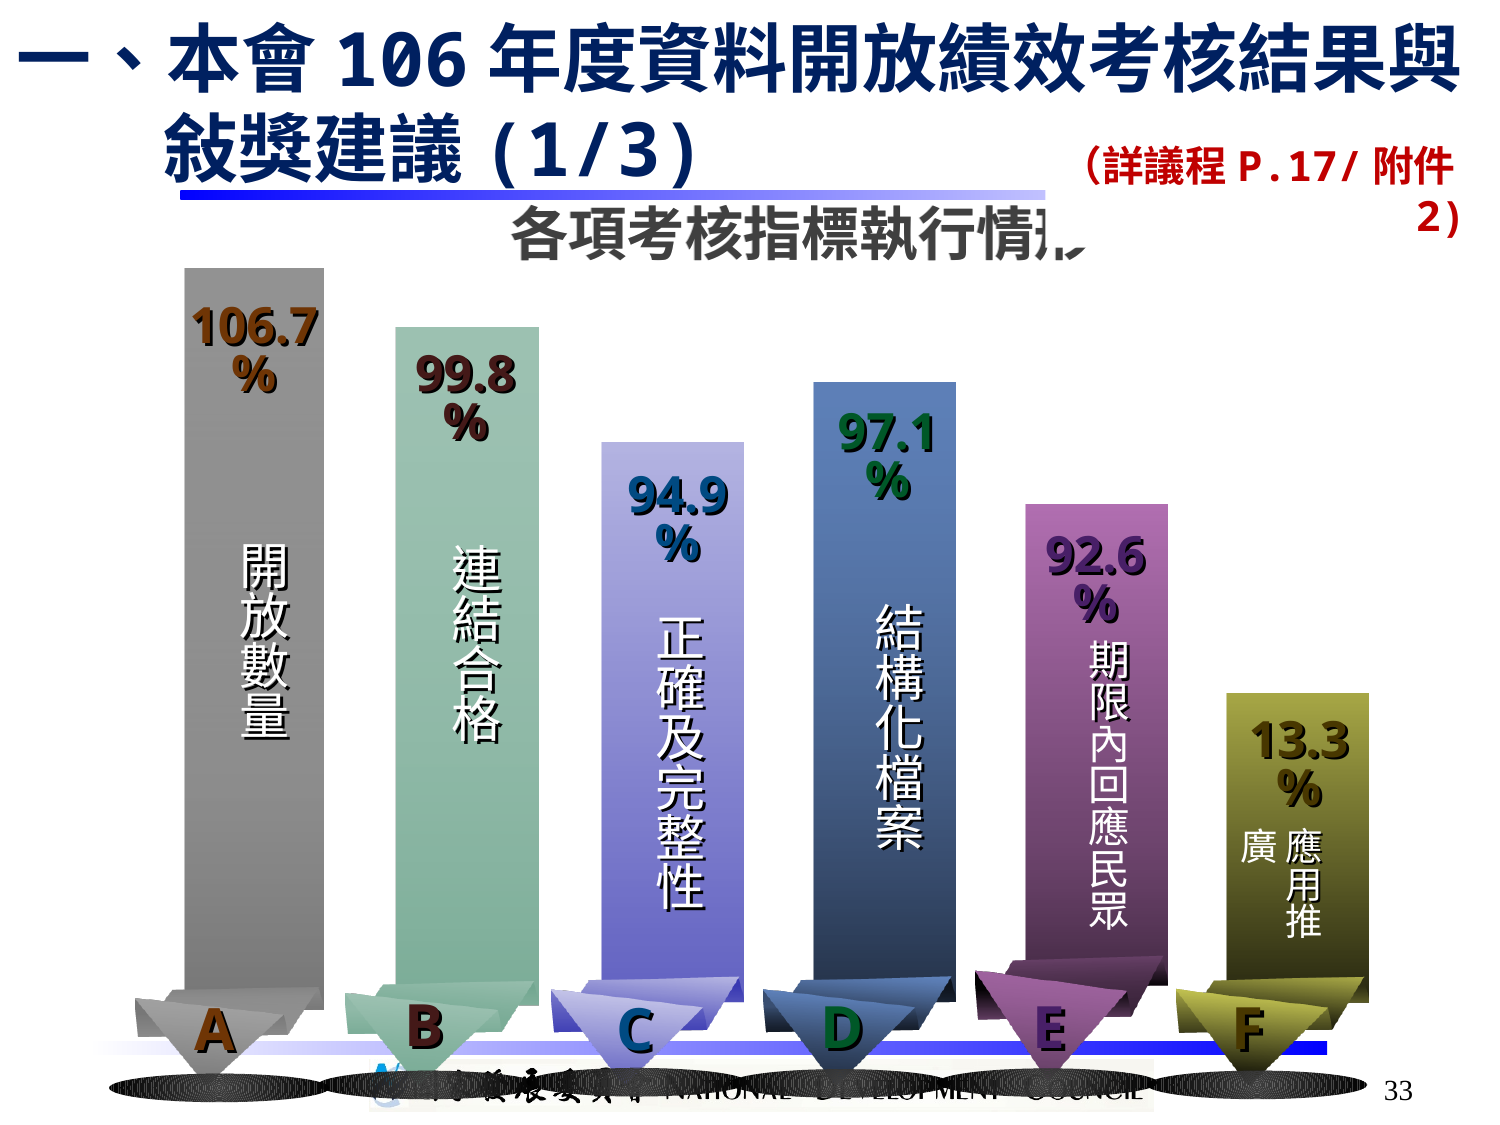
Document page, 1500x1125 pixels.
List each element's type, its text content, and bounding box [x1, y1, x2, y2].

text_box [109, 1069, 1368, 1103]
text_box （詳議程P.17/附件2) [1045, 132, 1500, 199]
text_box B [364, 993, 484, 1066]
text_box 13.3% [1215, 711, 1382, 824]
text_box 連結合格 [421, 528, 513, 828]
text_box 期限內回應民眾 [1059, 623, 1141, 956]
text_box 各項考核指標執行情形 [209, 213, 1394, 276]
text_box F [1188, 996, 1308, 1069]
text_box 應用推廣 [1257, 812, 1333, 986]
text_box 99.8% [385, 345, 545, 458]
picture [763, 382, 956, 1077]
text_box 結構化檔案 [843, 587, 935, 985]
text_box 94.9% [605, 466, 749, 579]
text_box A [154, 997, 275, 1070]
text_box D [782, 996, 902, 1069]
text_box 97.1% [813, 403, 962, 517]
picture [1176, 694, 1369, 1085]
picture [135, 268, 324, 1081]
text_box 106.7% [167, 297, 340, 410]
text_box 33 [1368, 1063, 1485, 1100]
text_box 正確及完整性 [625, 597, 717, 975]
title 一、本會106年度資料開放績效考核結果與敍獎建議(1/3) [1, 4, 1500, 213]
text_box 92.6% [1015, 527, 1175, 640]
text_box C [575, 997, 696, 1070]
text_box 開放數量 [209, 525, 301, 828]
text_box E [989, 996, 1110, 1069]
picture [551, 442, 744, 1077]
picture [975, 504, 1168, 1079]
picture [345, 327, 539, 1079]
